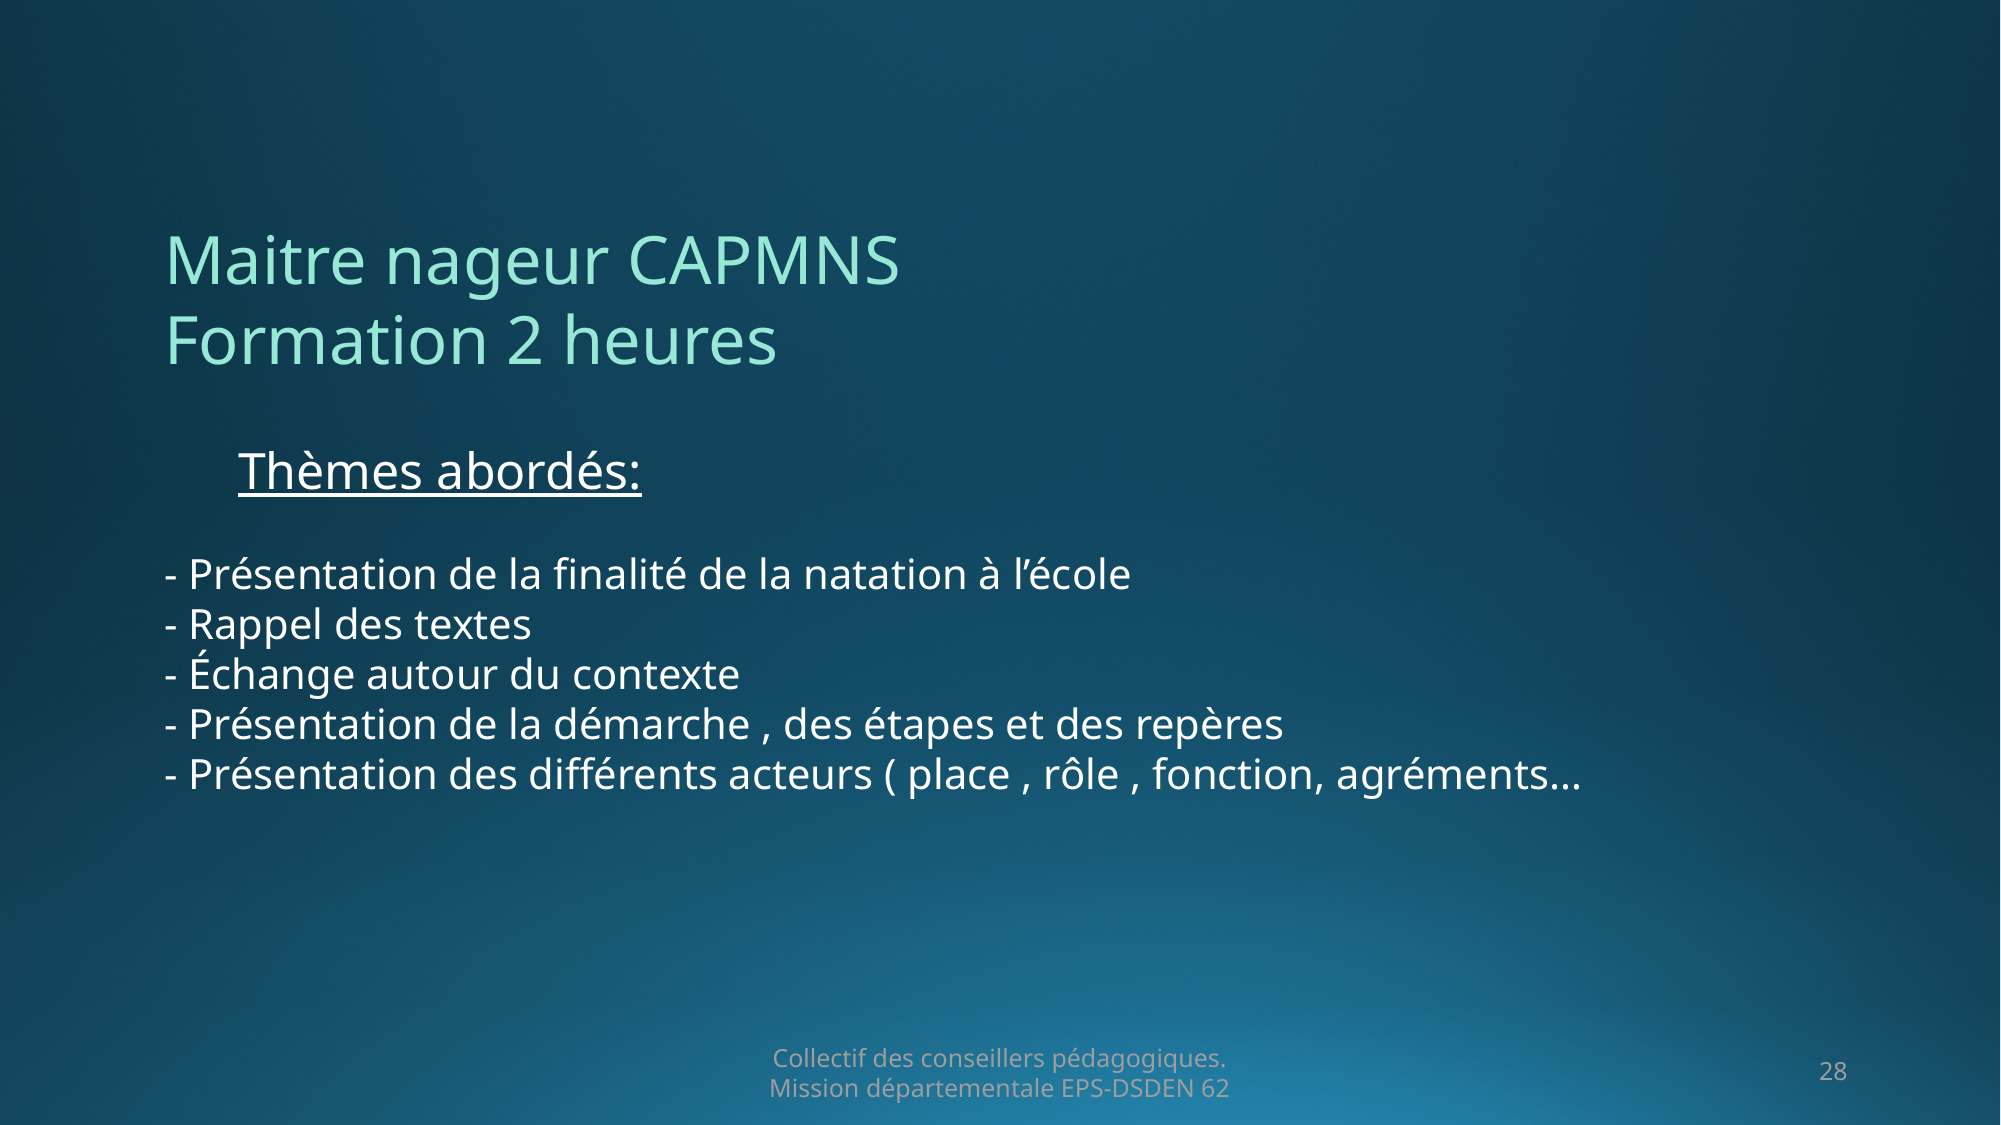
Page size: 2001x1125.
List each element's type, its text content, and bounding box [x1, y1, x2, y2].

text_box Collectif des conseillers pédagogiques. Mission départementale EPS-DSDEN 62 [662, 1042, 1338, 1103]
picture [0, 0, 2001, 1125]
text_box <numéro> [1412, 1042, 1863, 1103]
text_box Maitre nageur CAPMNS Formation 2 heures Thèmes abordés: - Présentation de la finalité de la natation à l’école - Rappel des textes - Échange autour du contexte - Présentation de la démarche , des étapes et des repères - Présentation des différents acteurs ( place , rôle , fonction, agréments… [149, 210, 1439, 906]
